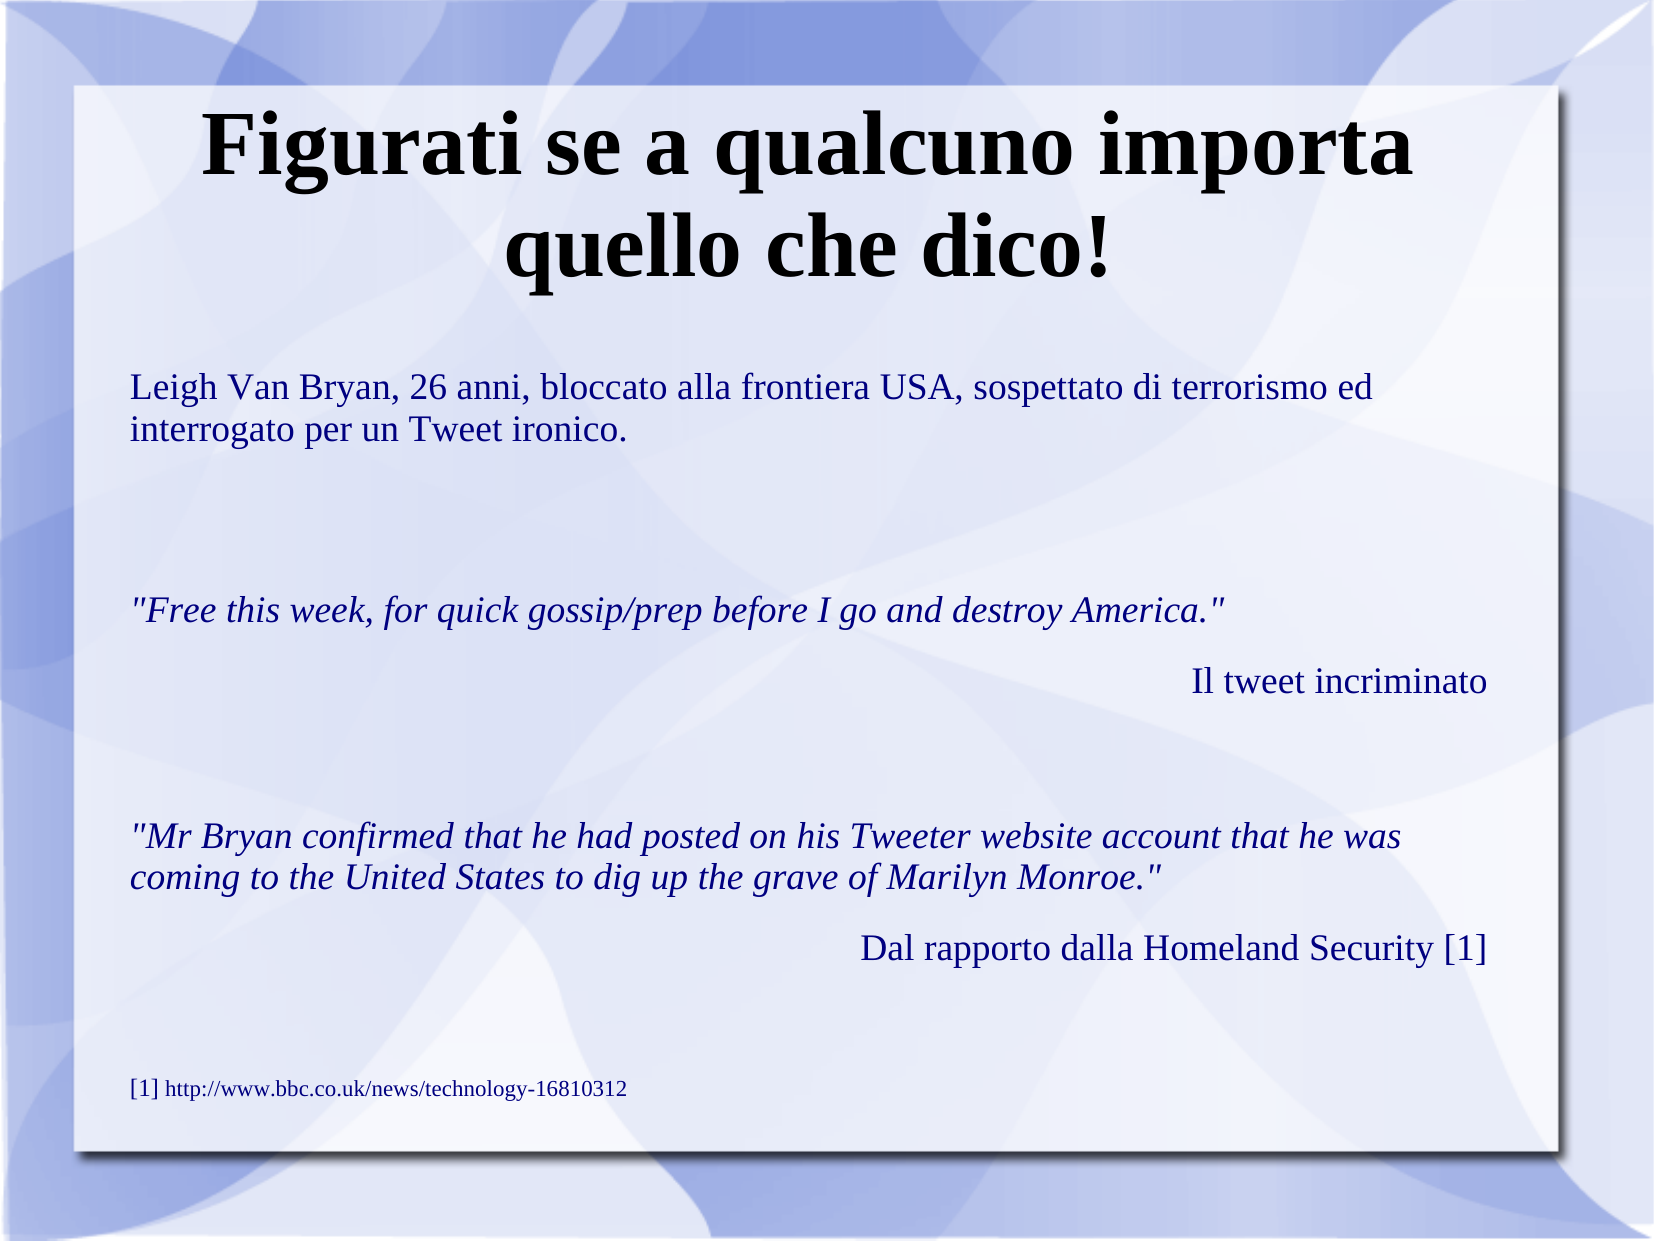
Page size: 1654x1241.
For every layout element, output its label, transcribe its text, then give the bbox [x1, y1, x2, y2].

picture [0, 0, 1654, 1241]
list Leigh Van Bryan, 26 anni, bloccato alla frontiera USA, sospettato di terrorismo ed interrogato per un Tweet ironico. "Free this week, for quick gossip/prep before I go and destroy America." Il tweet incriminato "Mr Bryan confirmed that he had posted on his Tweeter website account that he was coming to the United States to dig up the grave of Marilyn Monroe." Dal rapporto dalla Homeland Security [1] [1] http://www.bbc.co.uk/news/technology-16810312 [129, 324, 1489, 1102]
title Figurati se a qualcuno importa quello che dico! [82, 90, 1536, 298]
